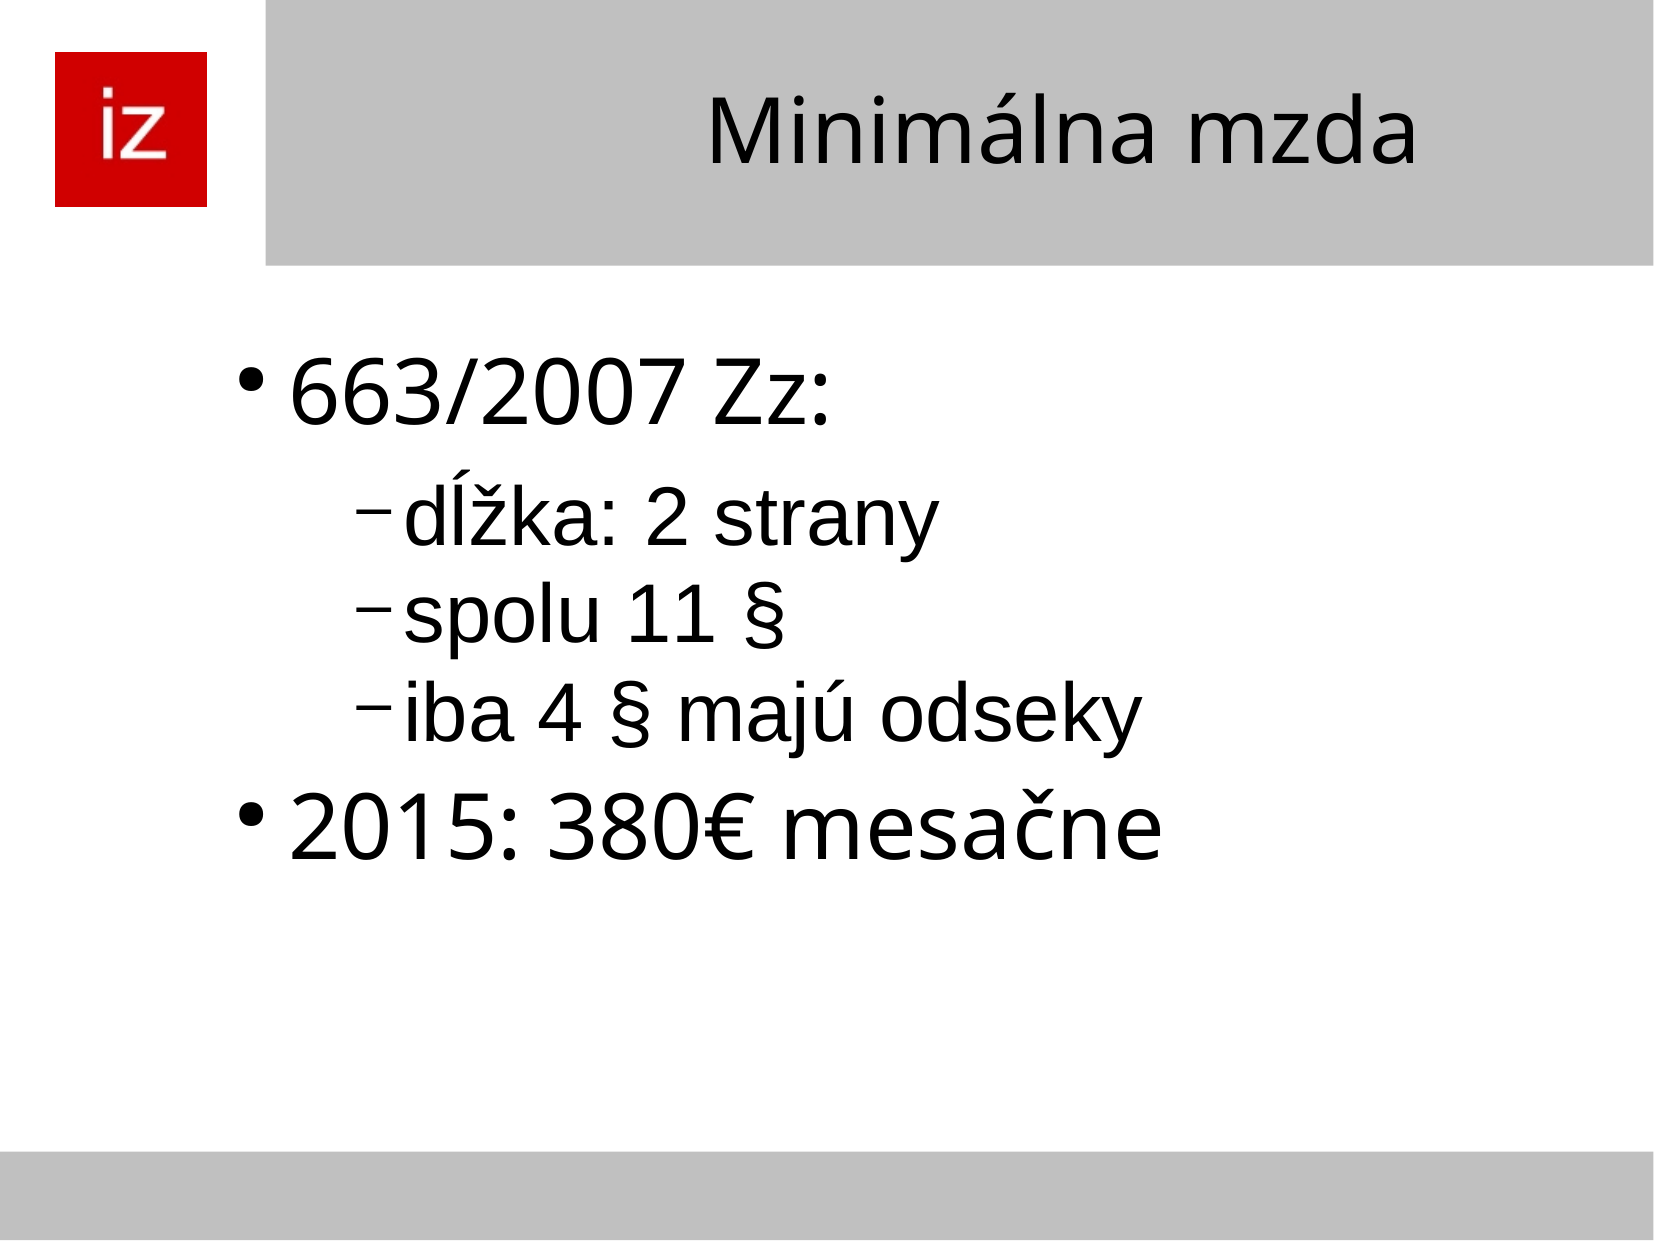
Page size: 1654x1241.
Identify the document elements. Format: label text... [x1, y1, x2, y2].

title Minimálna mzda [561, 29, 1565, 237]
picture [55, 52, 207, 207]
list 663/2007 Zz: dĺžka: 2 strany spolu 11 § iba 4 § majú odseky 2015: 380€ mesačne [121, 344, 1533, 1126]
